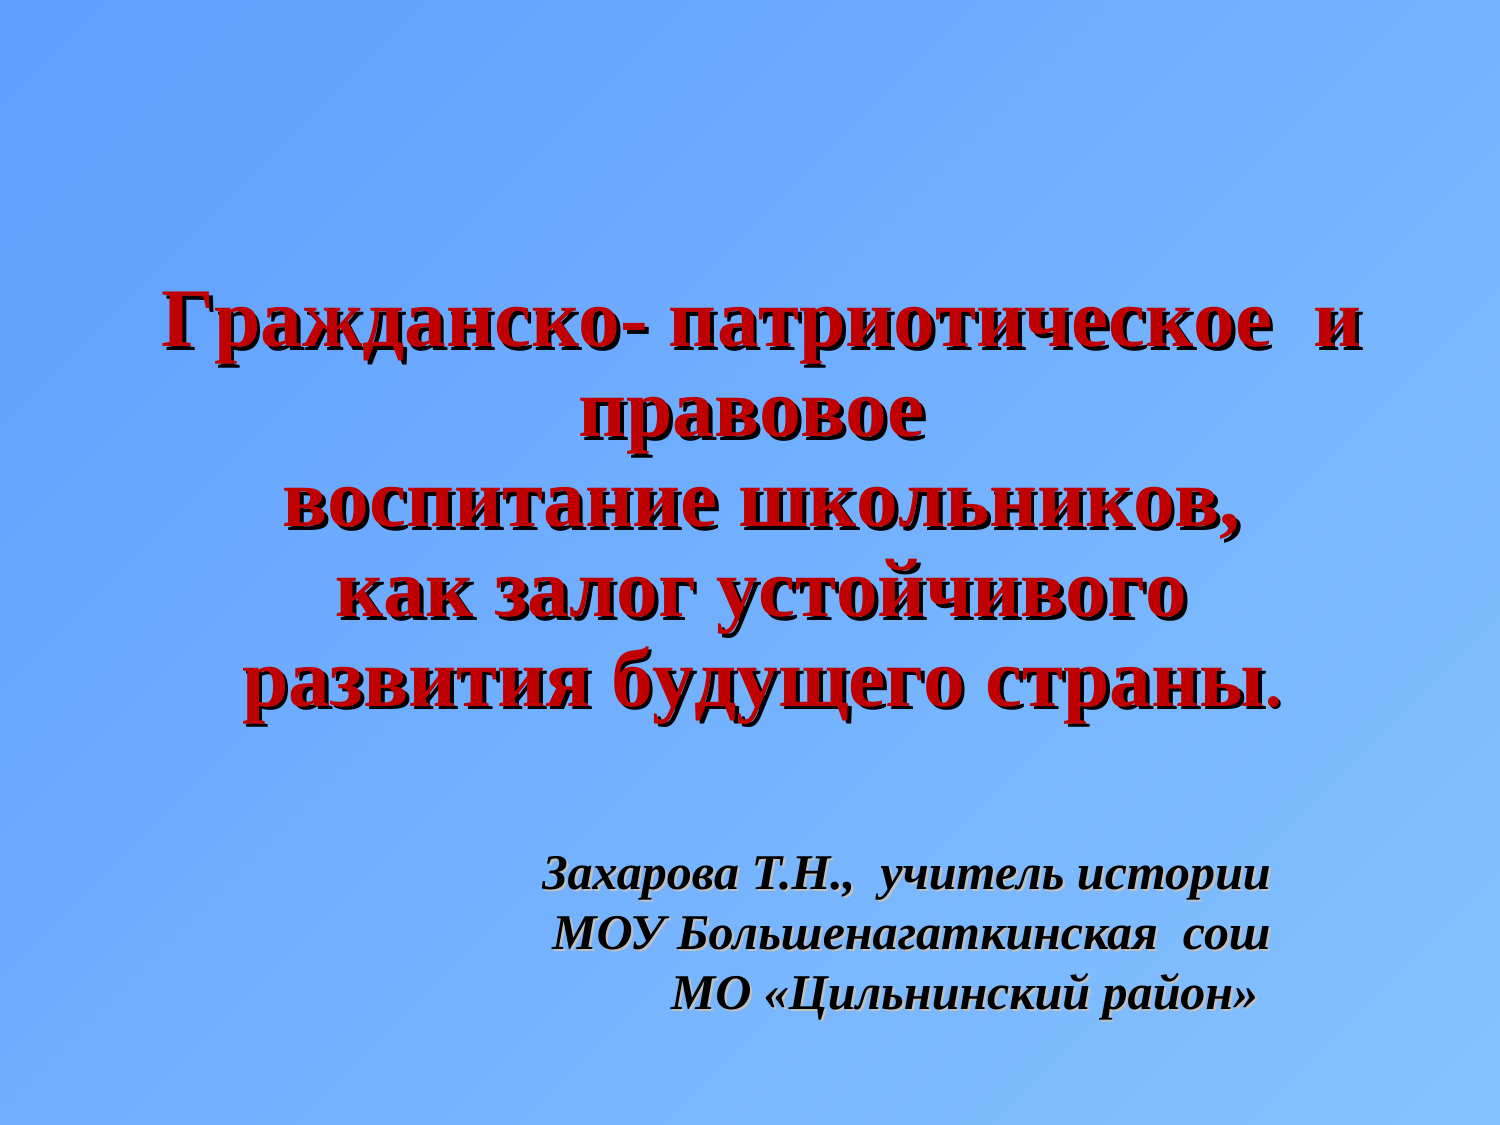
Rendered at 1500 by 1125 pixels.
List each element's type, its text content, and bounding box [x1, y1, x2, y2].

title Гражданско- патриотическое и правовое воспитание школьников, как залог устойчивого развития будущего страны. [112, 58, 1412, 894]
text_box Захарова Т.Н., учитель истории МОУ Большенагаткинская сош МО «Цильнинский район» [527, 832, 1418, 1027]
